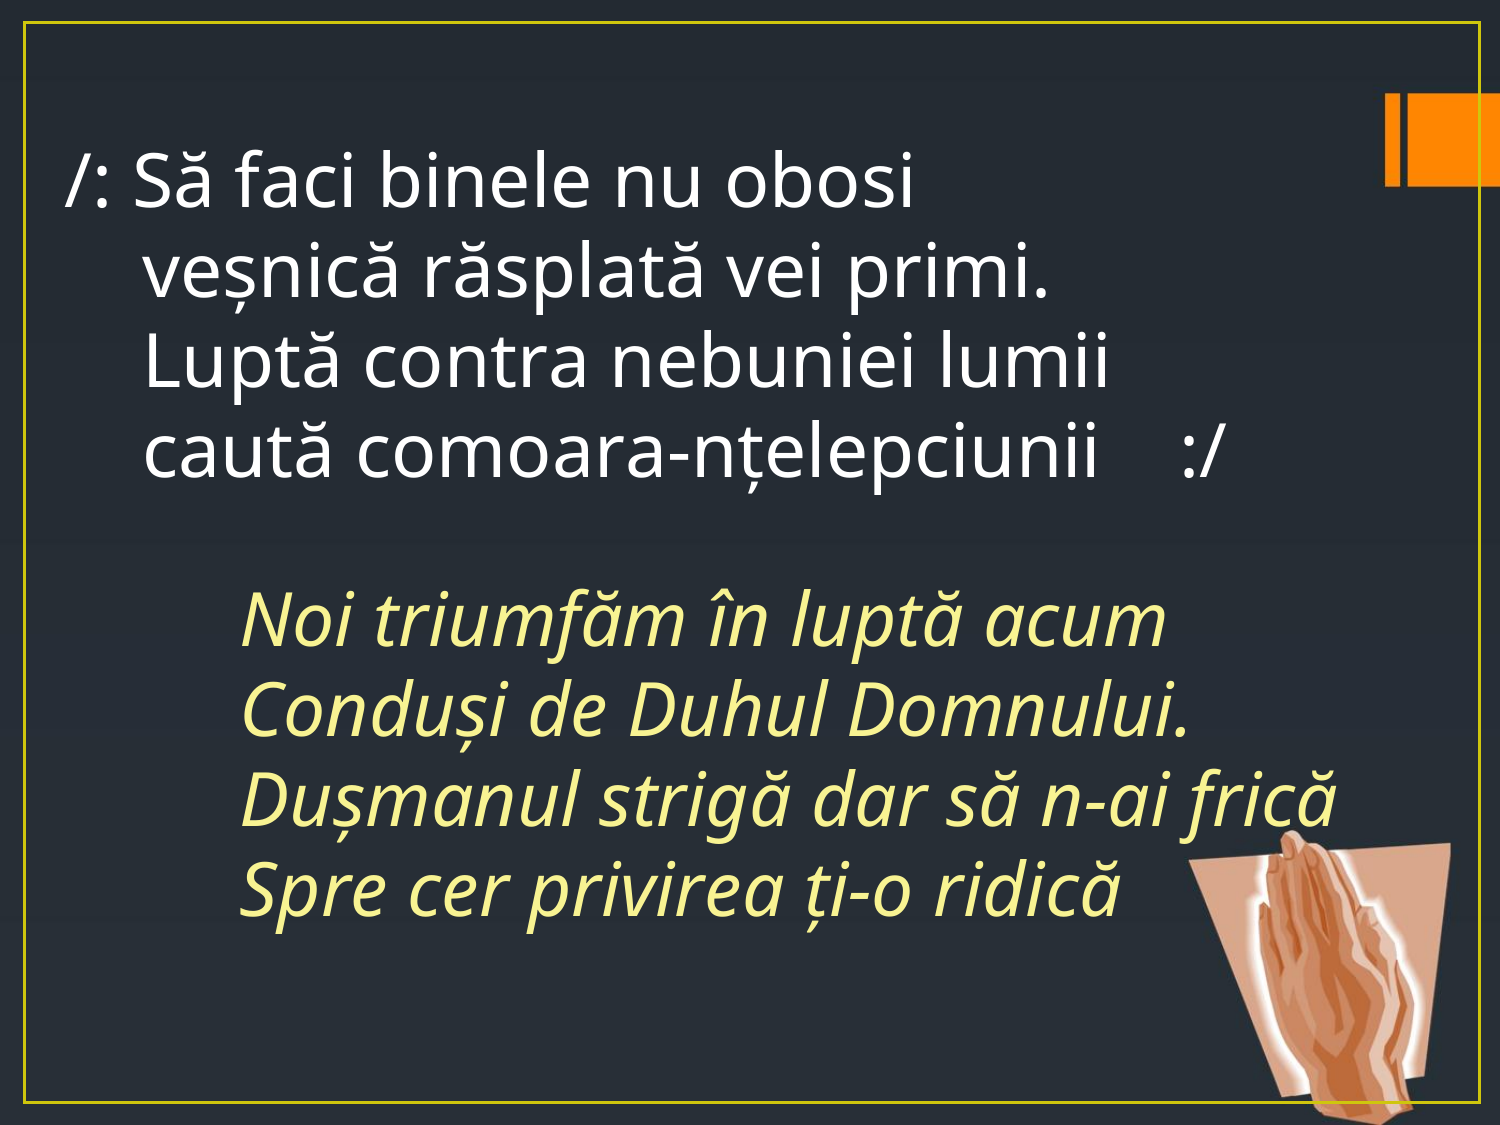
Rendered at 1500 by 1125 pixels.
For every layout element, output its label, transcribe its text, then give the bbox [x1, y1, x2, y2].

picture [0, 0, 1500, 1125]
text_box Noi triumfăm în luptă acum Conduşi de Duhul Domnului. Duşmanul strigă dar să n-ai frică Spre cer privirea ţi-o ridică [225, 563, 1426, 939]
text_box /: Să faci binele nu obosi veşnică răsplată vei primi. Luptă contra nebuniei lumii caută comoara-nţelepciunii :/ [50, 124, 1251, 501]
